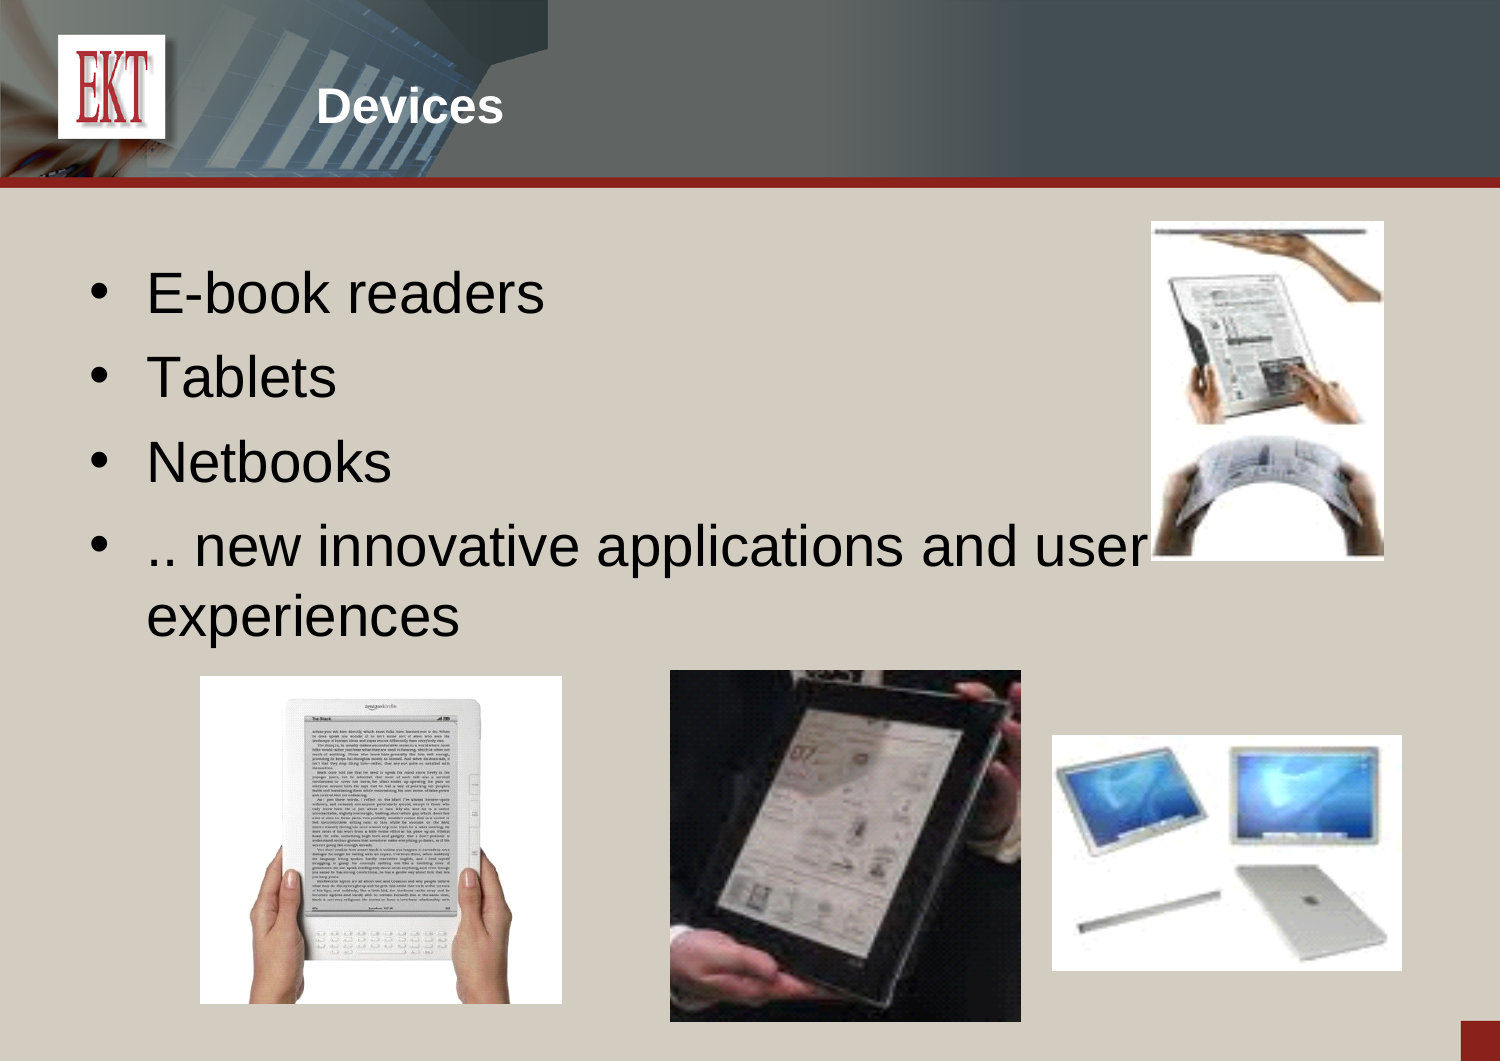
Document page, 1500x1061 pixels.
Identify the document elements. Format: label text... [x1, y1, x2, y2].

list E-book readers Tablets Netbooks .. new innovative applications and user experiences [75, 247, 1426, 949]
picture [0, 0, 1500, 1061]
title Devices [301, 42, 1426, 165]
